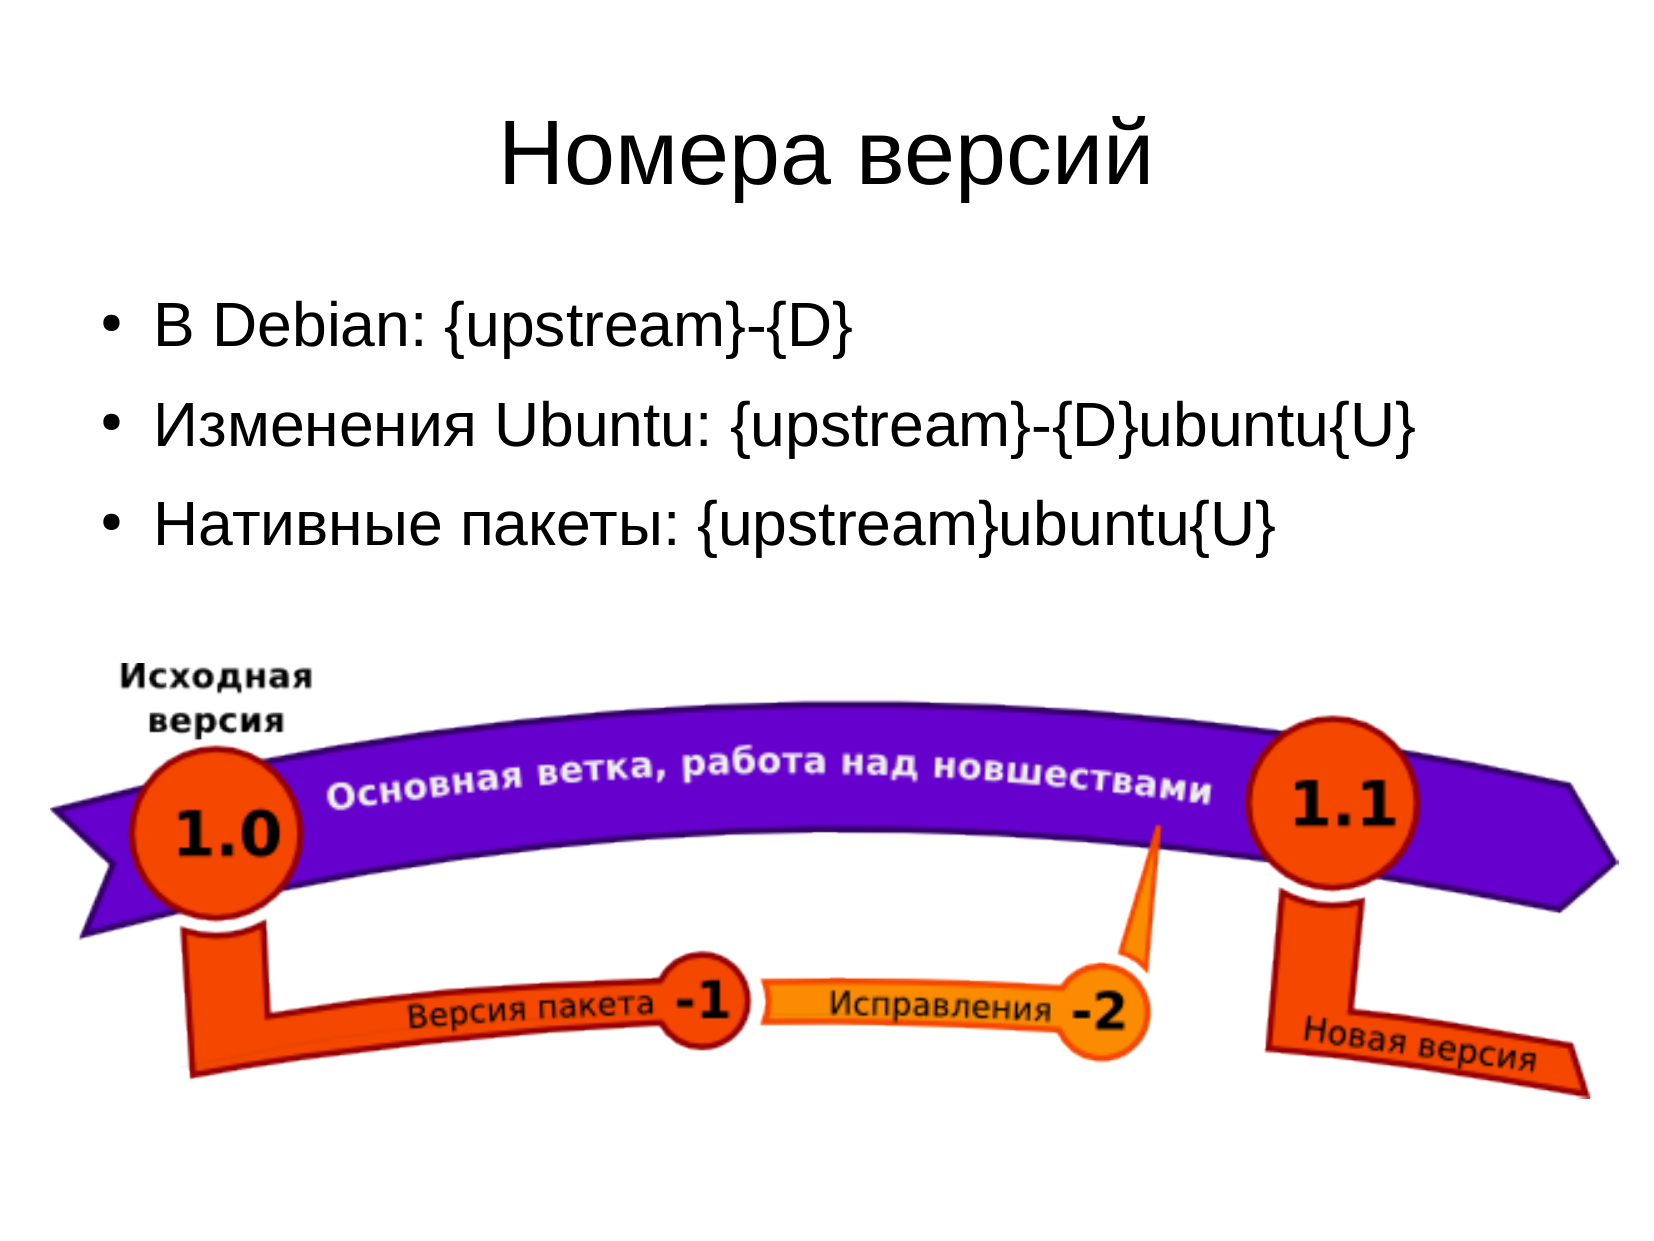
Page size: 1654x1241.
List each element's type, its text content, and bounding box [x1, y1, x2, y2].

list В Debian: {upstream}-{D} Изменения Ubuntu: {upstream}-{D}ubuntu{U} Нативные пакеты: {upstream}ubuntu{U} [82, 290, 1571, 663]
picture [50, 663, 1619, 1099]
title Номера версий [82, 49, 1571, 257]
